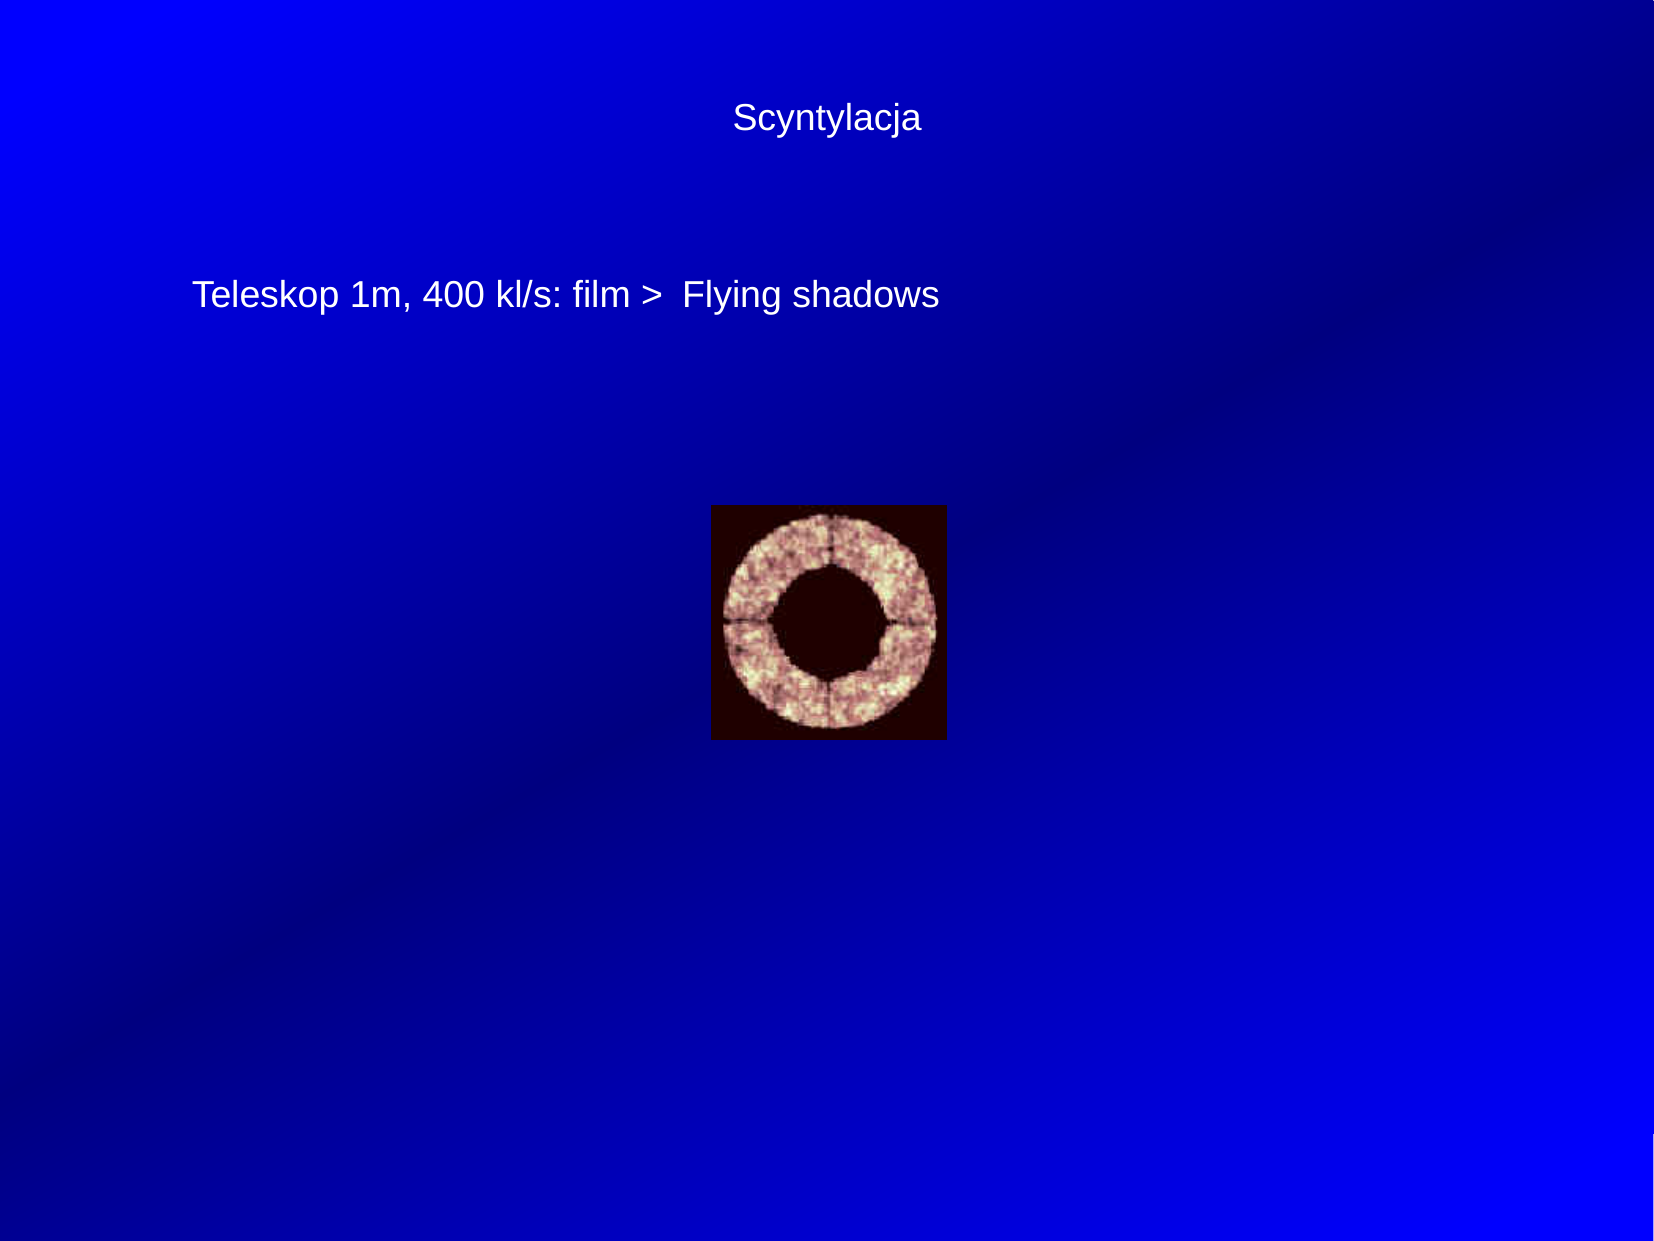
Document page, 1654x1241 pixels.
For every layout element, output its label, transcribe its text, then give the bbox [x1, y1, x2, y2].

text_box Flying shadows [667, 265, 983, 337]
text_box Teleskop 1m, 400 kl/s: film > [177, 265, 679, 323]
picture [711, 505, 947, 740]
text_box Scyntylacja [717, 89, 937, 146]
